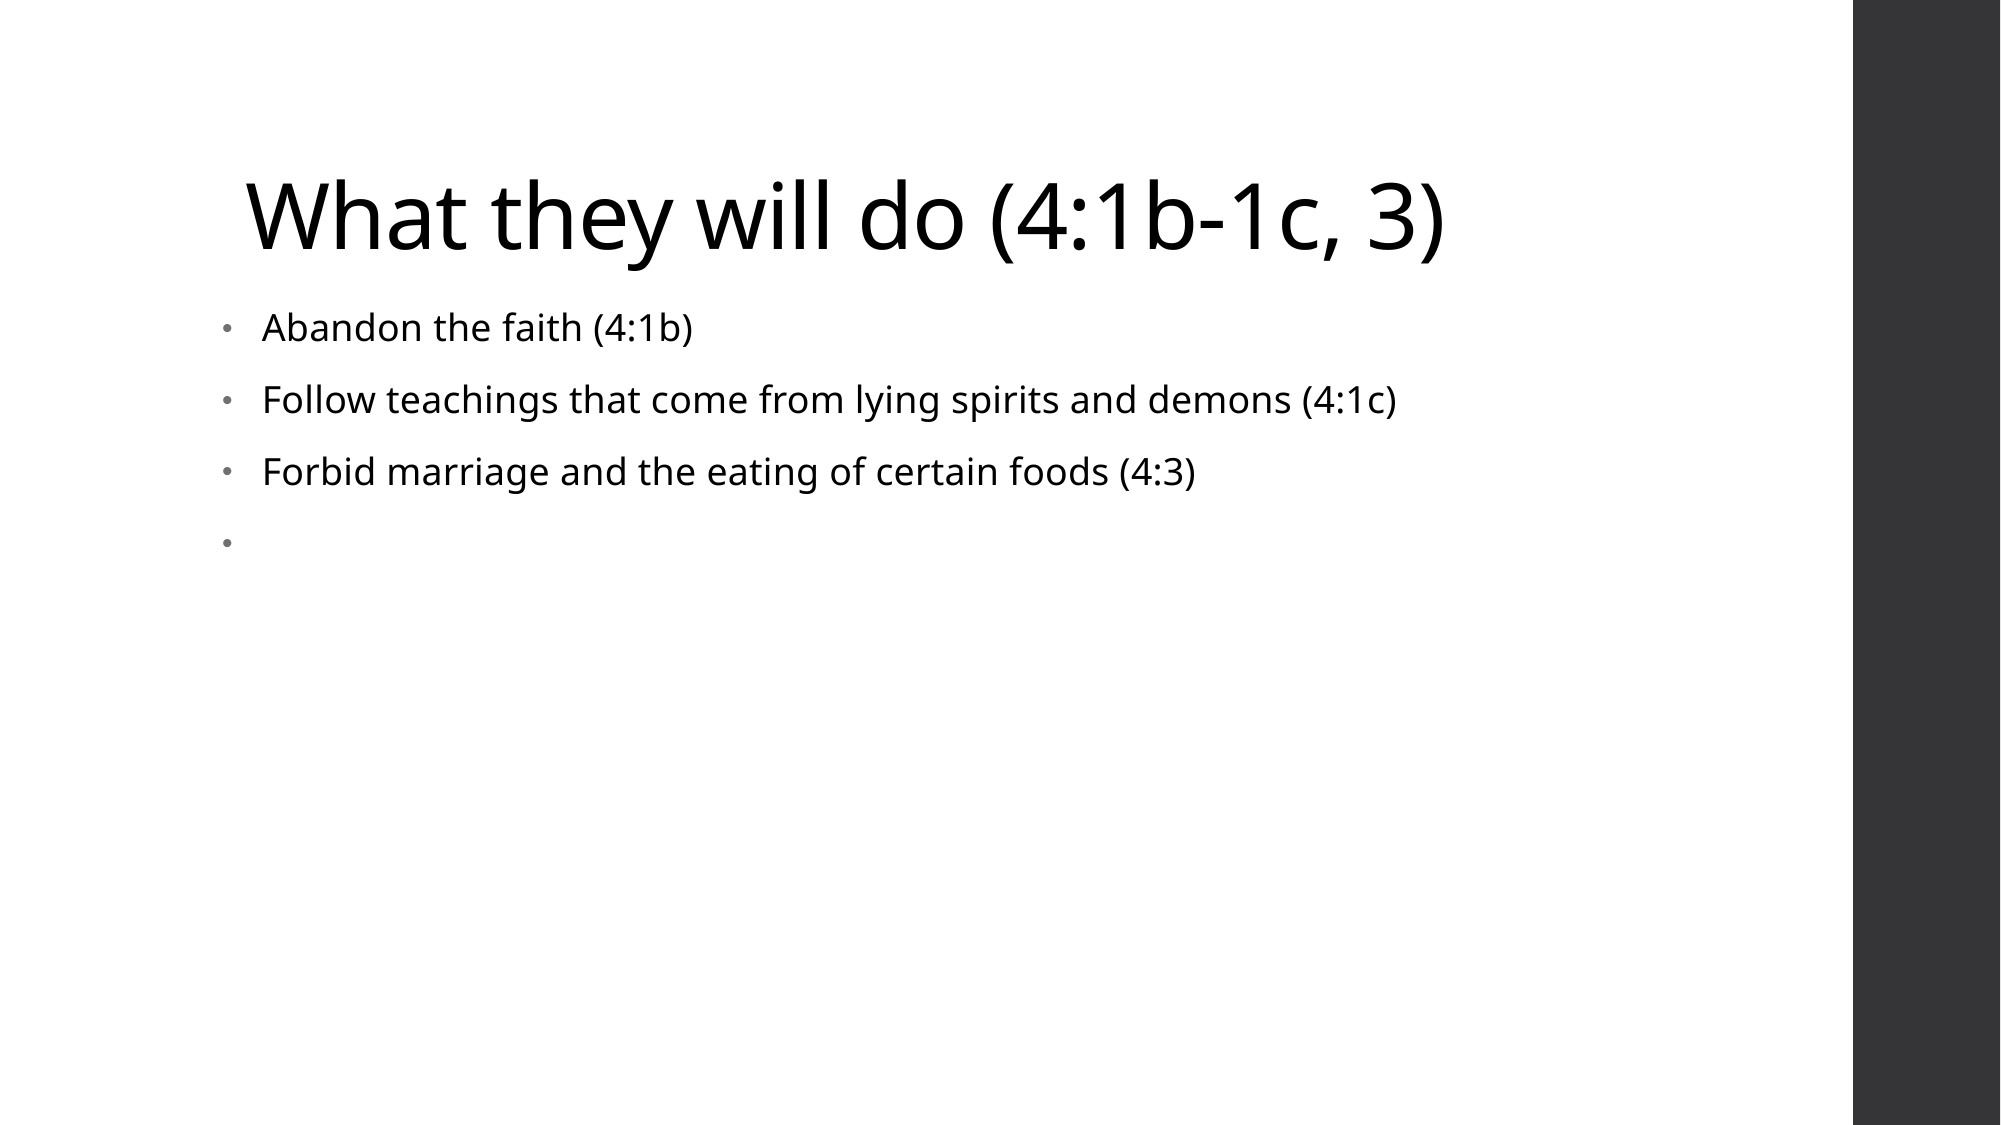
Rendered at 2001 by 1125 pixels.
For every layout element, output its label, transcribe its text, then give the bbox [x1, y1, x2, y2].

list Abandon the faith (4:1b) Follow teachings that come from lying spirits and demons (4:1c) Forbid marriage and the eating of certain foods (4:3) [206, 299, 1617, 1014]
title What they will do (4:1b-1c, 3) [206, 60, 1797, 278]
